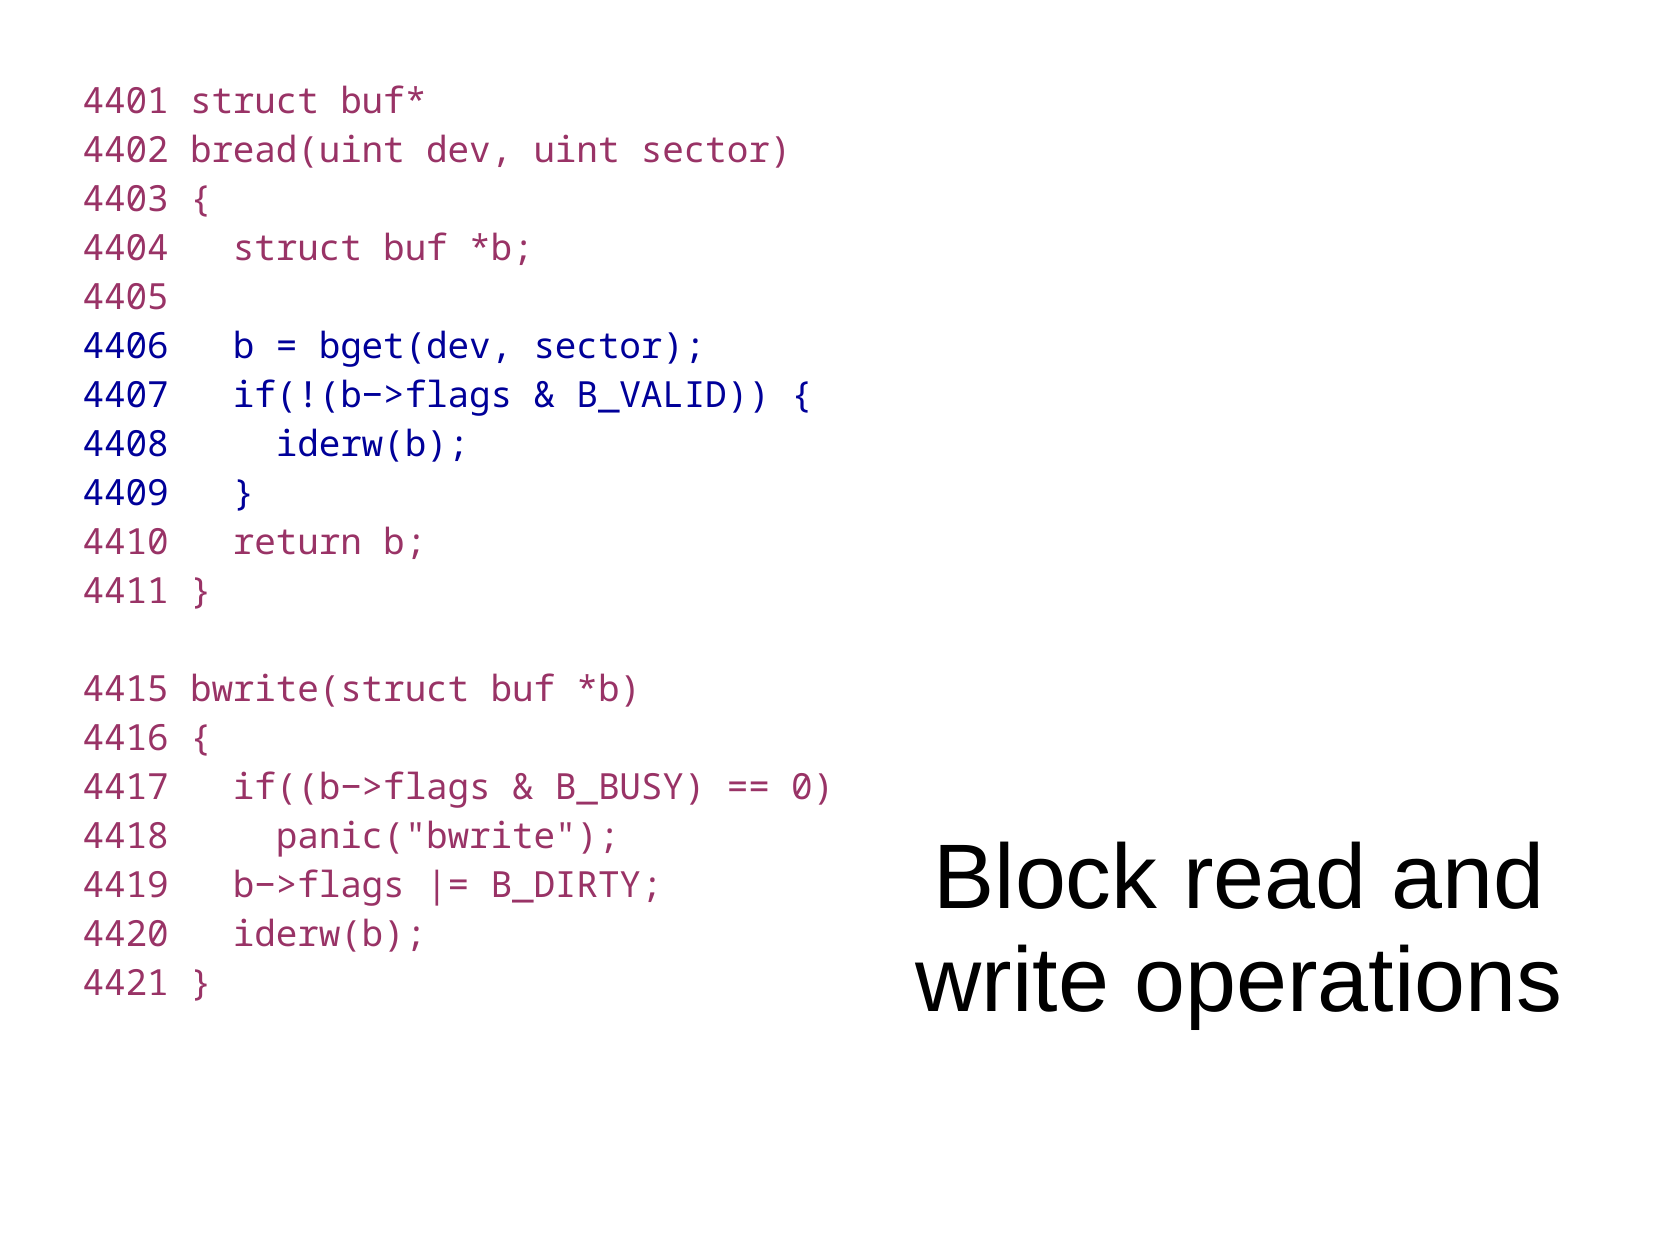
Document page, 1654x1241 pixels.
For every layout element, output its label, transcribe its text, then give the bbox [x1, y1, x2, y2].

list 4401 struct buf* 4402 bread(uint dev, uint sector) 4403 { 4404 struct buf *b; 4405 4406 b = bget(dev, sector); 4407 if(!(b−>flags & B_VALID)) { 4408 iderw(b); 4409 } 4410 return b; 4411 } 4415 bwrite(struct buf *b) 4416 { 4417 if((b−>flags & B_BUSY) == 0) 4418 panic("bwrite"); 4419 b−>flags |= B_DIRTY; 4420 iderw(b); 4421 } [82, 75, 1571, 1010]
title Block read and write operations [904, 825, 1576, 1033]
